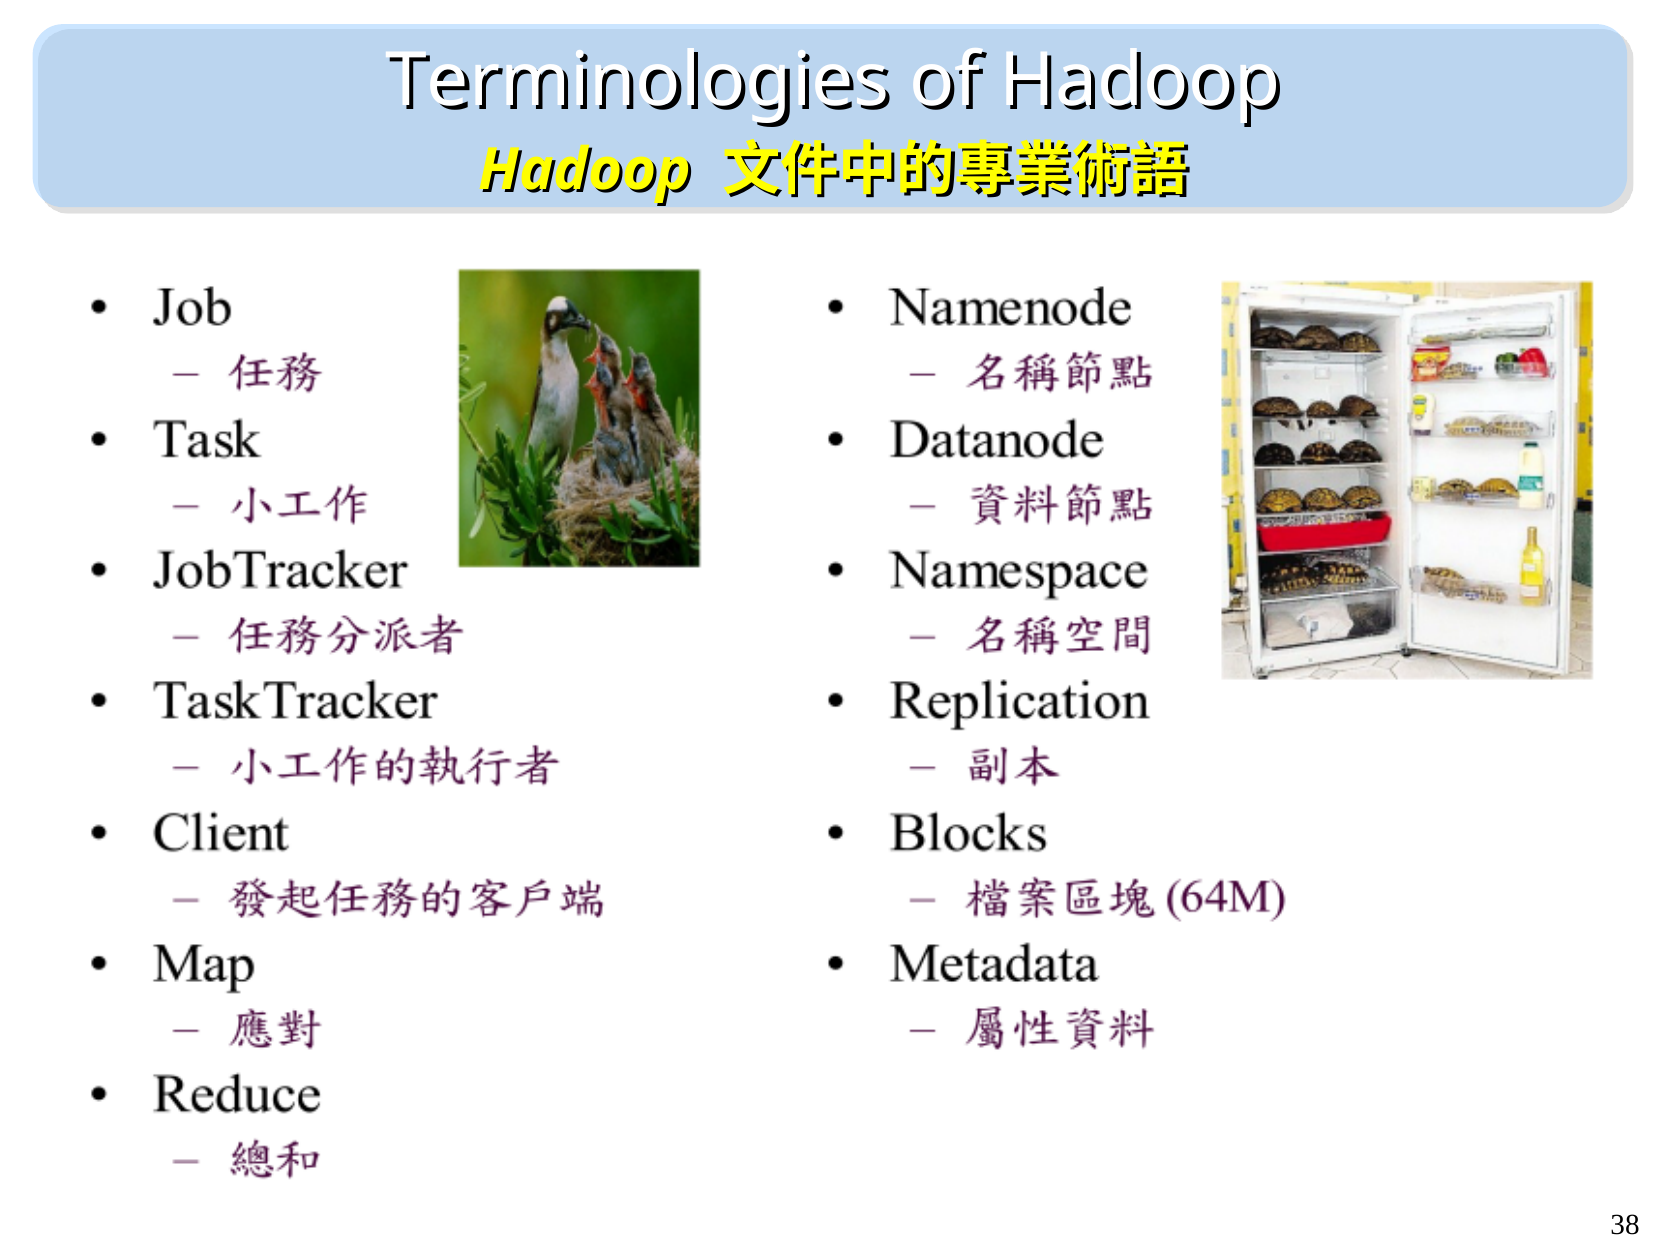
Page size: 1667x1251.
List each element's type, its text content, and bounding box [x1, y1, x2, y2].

text_box [32, 24, 124, 208]
text_box [1542, 24, 1628, 208]
picture [59, 258, 1607, 1191]
title Terminologies of Hadoop Hadoop 文件中的專業術語 [124, 24, 1542, 210]
